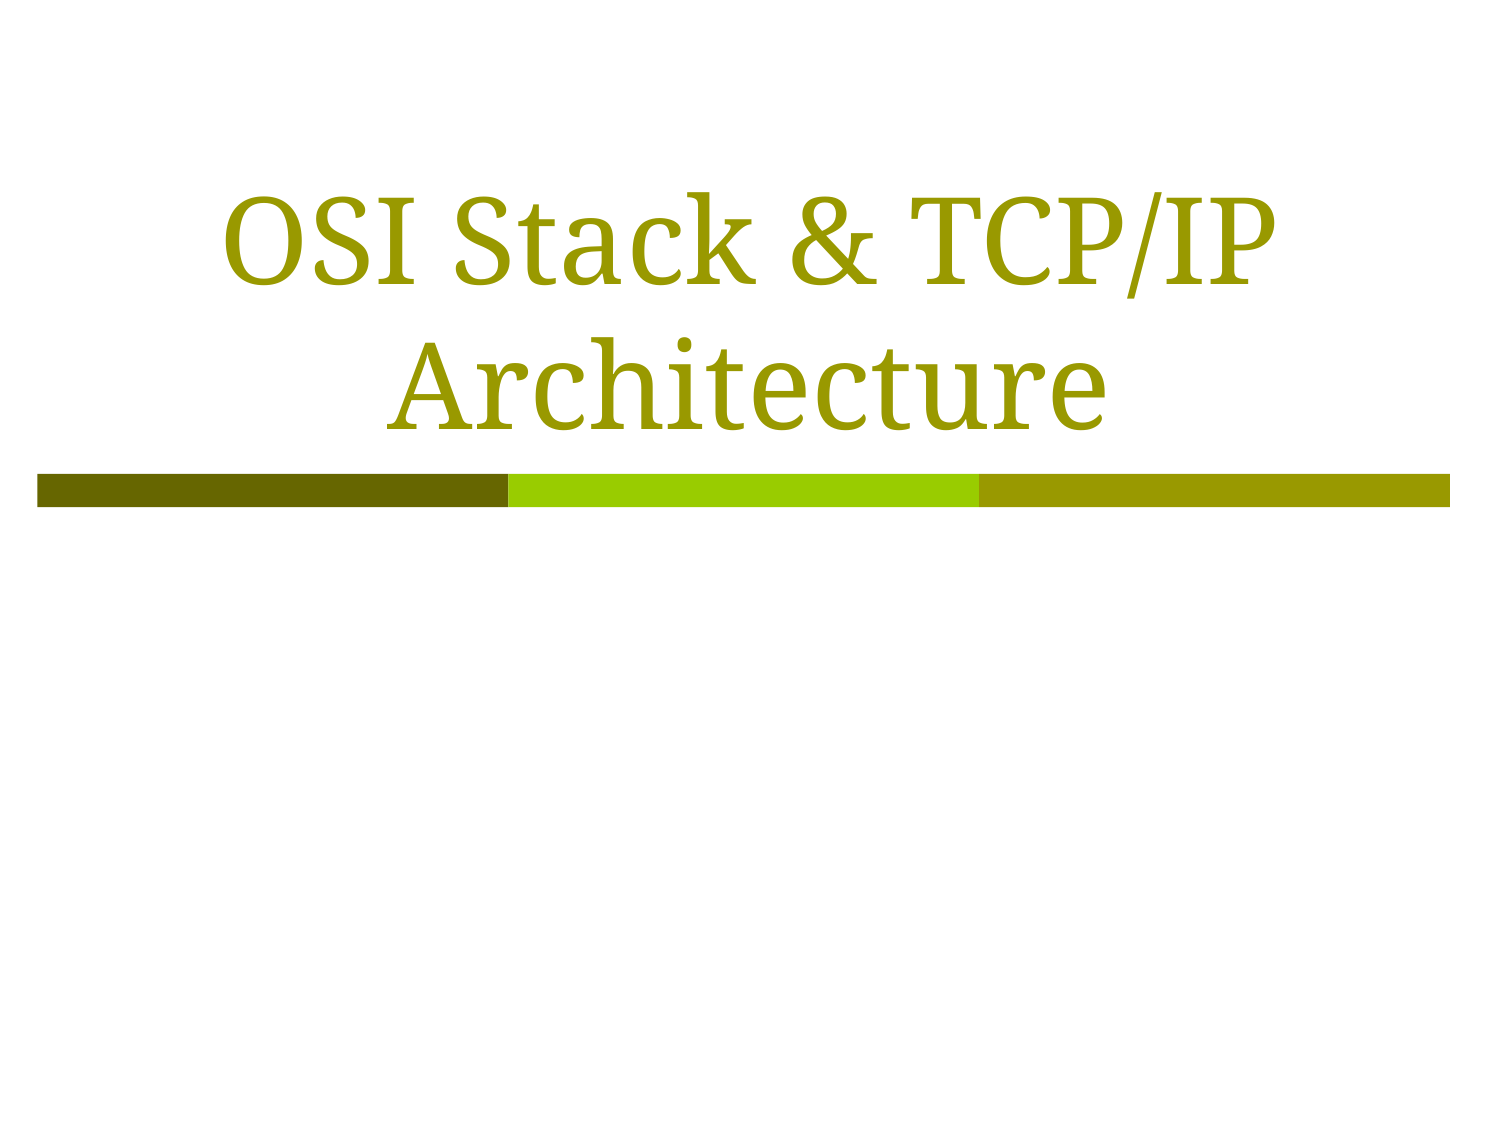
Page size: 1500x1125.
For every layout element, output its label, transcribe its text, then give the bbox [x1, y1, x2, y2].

title OSI Stack & TCP/IP Architecture [112, 112, 1388, 462]
